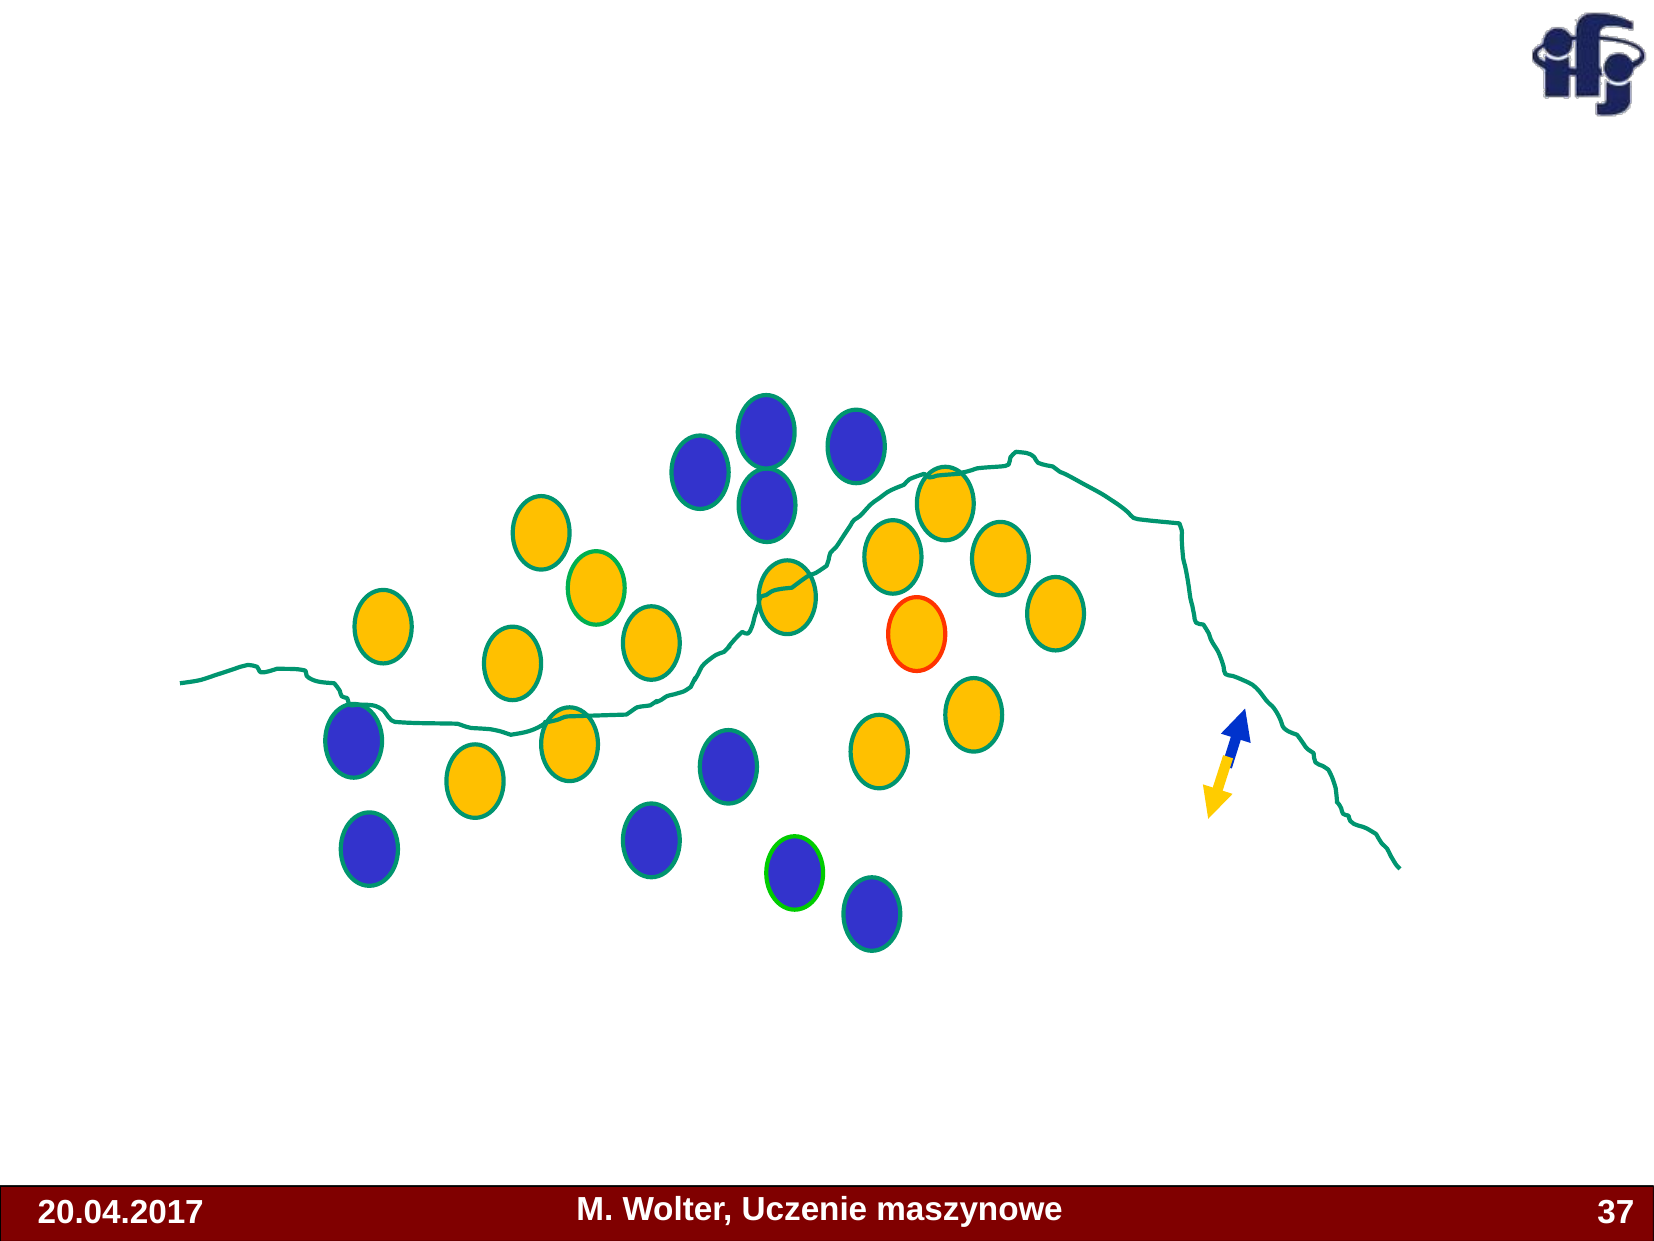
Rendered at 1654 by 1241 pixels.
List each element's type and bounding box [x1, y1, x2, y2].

text_box [920, 477, 971, 537]
text_box [674, 438, 726, 506]
text_box [555, 710, 578, 717]
text_box [975, 525, 1026, 592]
text_box [544, 719, 595, 778]
text_box [626, 806, 677, 874]
text_box [853, 718, 905, 785]
text_box [762, 563, 805, 593]
text_box [766, 836, 824, 910]
text_box [741, 398, 792, 466]
text_box [487, 630, 538, 697]
text_box [703, 733, 754, 801]
text_box [830, 413, 882, 480]
text_box [344, 815, 395, 883]
text_box [328, 708, 379, 775]
picture [1525, 0, 1654, 129]
text_box [846, 880, 897, 948]
text_box [1030, 580, 1081, 648]
text_box [626, 609, 677, 677]
text_box [516, 499, 567, 567]
text_box [449, 747, 501, 815]
text_box [567, 551, 625, 625]
text_box [762, 579, 813, 631]
text_box [357, 593, 409, 660]
text_box [948, 681, 999, 749]
text_box [867, 523, 919, 591]
text_box [742, 471, 793, 539]
text_box [888, 597, 946, 671]
